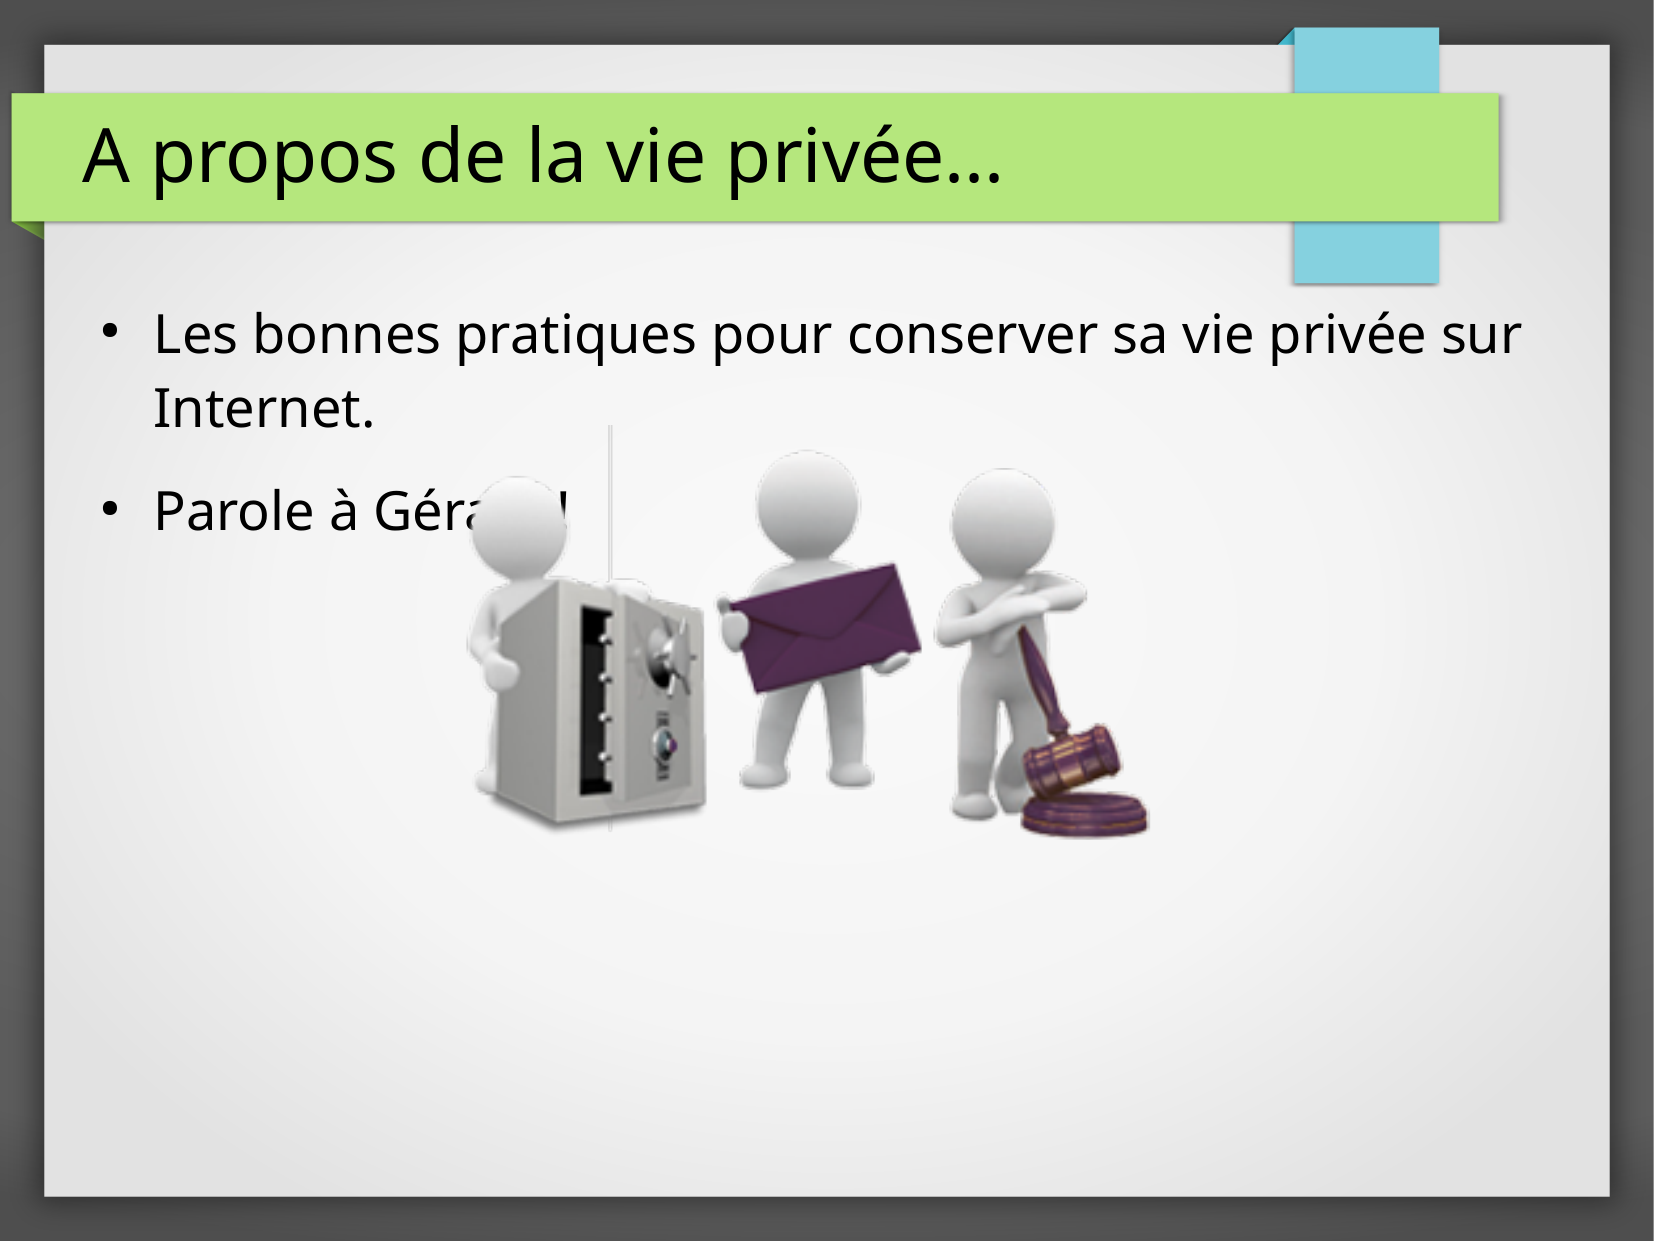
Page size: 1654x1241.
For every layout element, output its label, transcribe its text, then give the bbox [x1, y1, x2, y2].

picture [0, 0, 1654, 1241]
title A propos de la vie privée... [82, 94, 1264, 213]
list Les bonnes pratiques pour conserver sa vie privée sur Internet. Parole à Gérald ! [82, 295, 1571, 1015]
